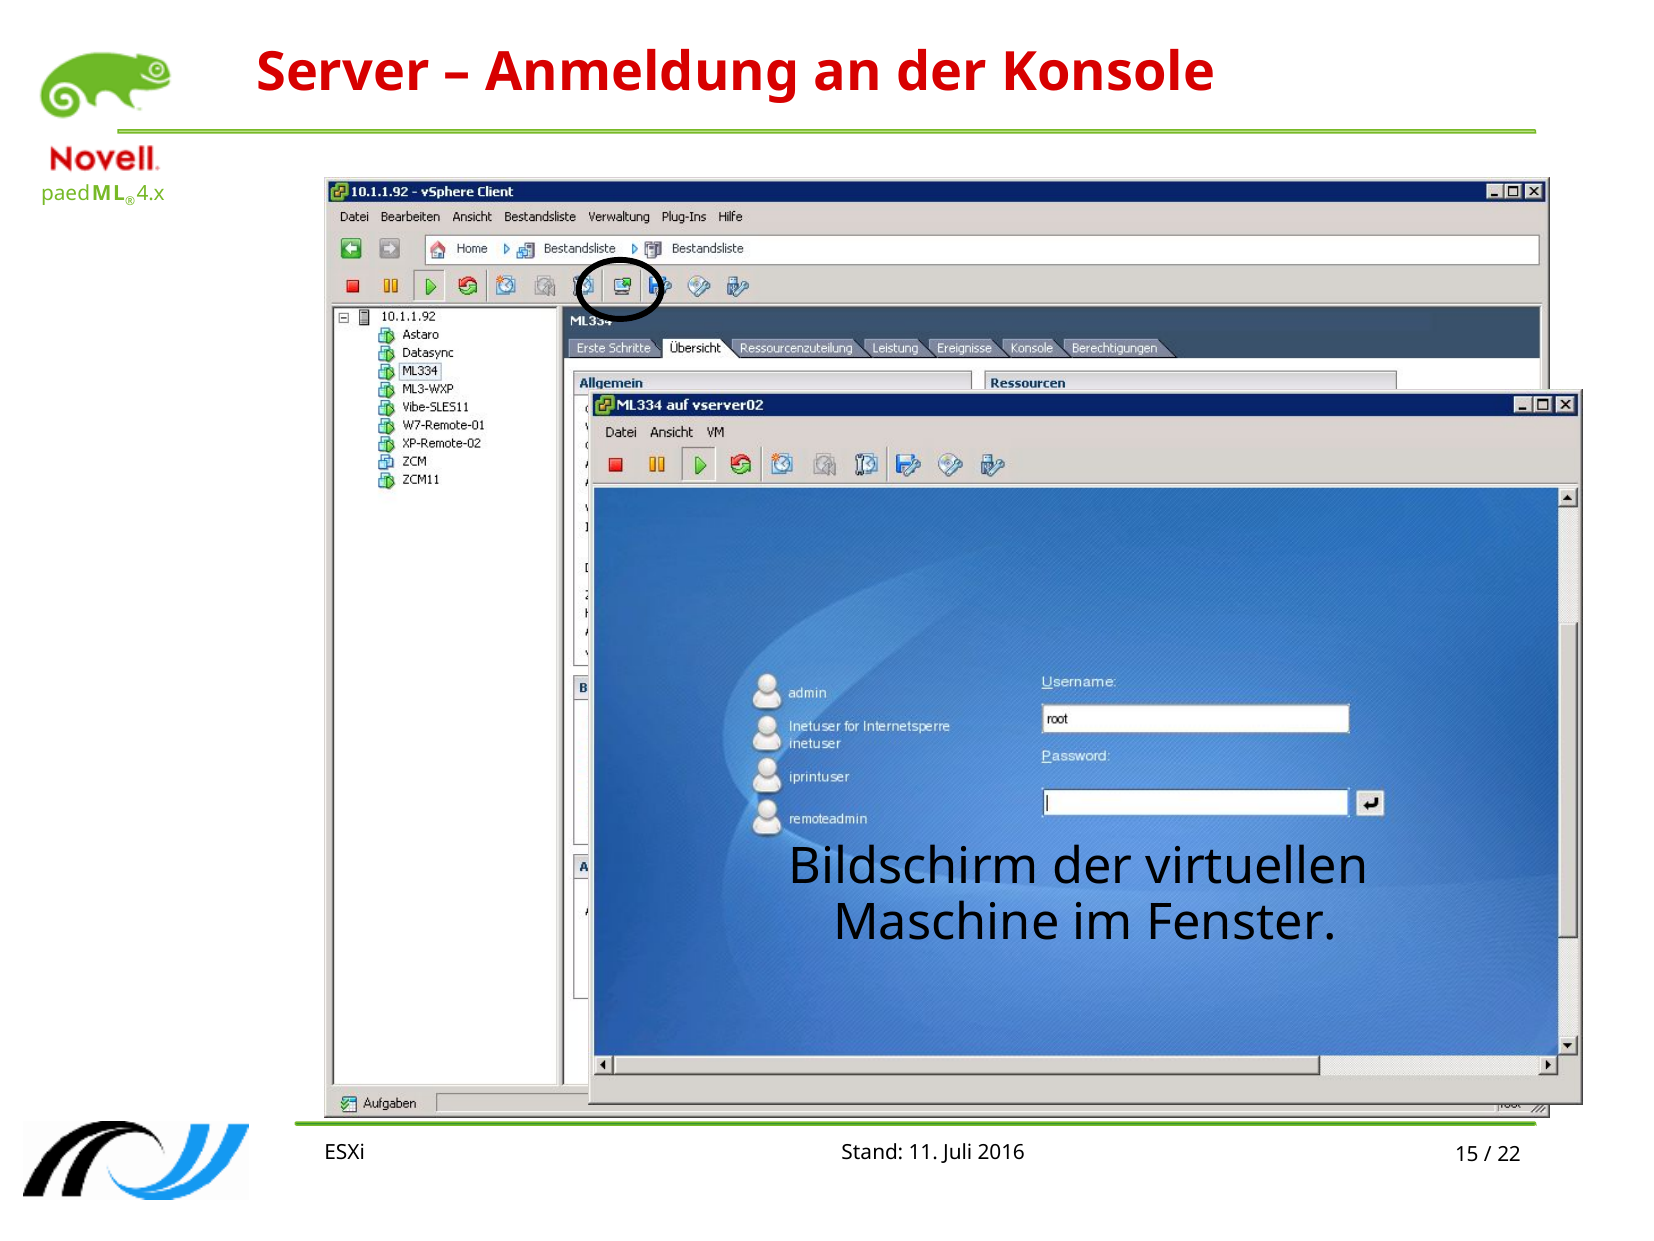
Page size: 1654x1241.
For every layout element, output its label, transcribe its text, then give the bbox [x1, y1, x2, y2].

picture [23, 1121, 249, 1200]
picture [324, 177, 1583, 1118]
picture [26, 35, 184, 193]
title Server – Anmeldung an der Konsole [256, 17, 1530, 121]
